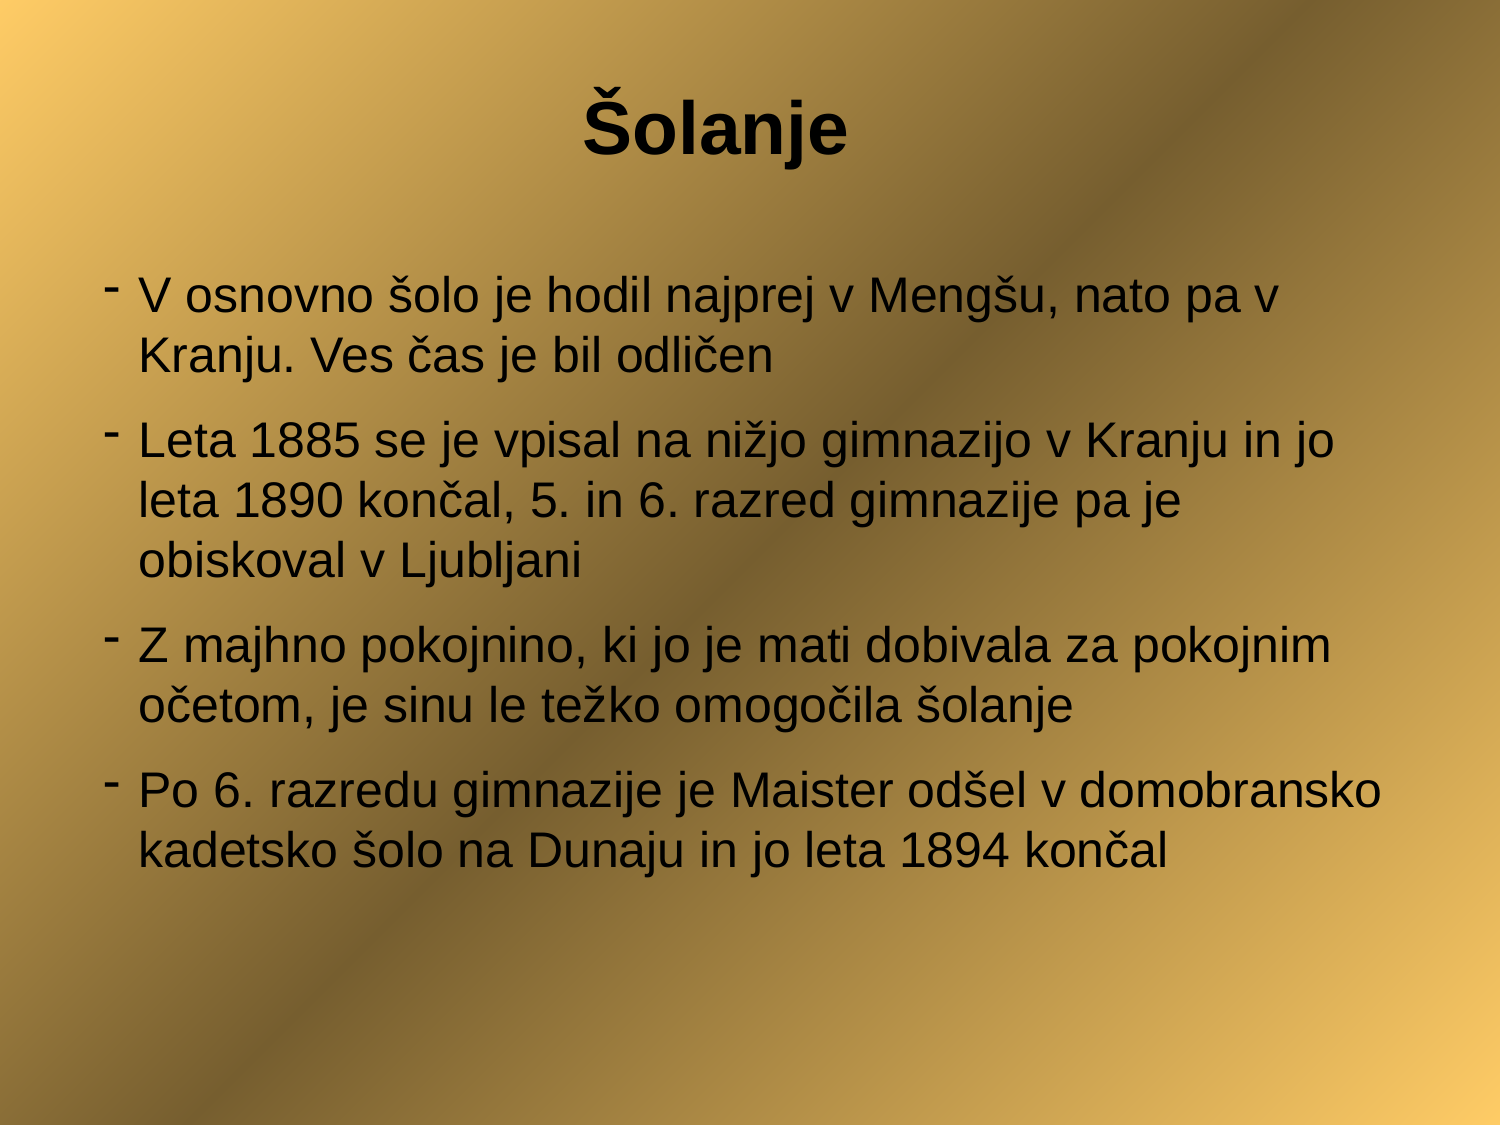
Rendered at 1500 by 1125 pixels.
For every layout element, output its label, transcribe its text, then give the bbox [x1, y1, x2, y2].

text_box V osnovno šolo je hodil najprej v Mengšu, nato pa v Kranju. Ves čas je bil odličen Leta 1885 se je vpisal na nižjo gimnazijo v Kranju in jo leta 1890 končal, 5. in 6. razred gimnazije pa je obiskoval v Ljubljani Z majhno pokojnino, ki jo je mati dobivala za pokojnim očetom, je sinu le težko omogočila šolanje Po 6. razredu gimnazije je Maister odšel v domobransko kadetsko šolo na Dunaju in jo leta 1894 končal [88, 255, 1400, 886]
title Šolanje [41, 42, 1392, 206]
